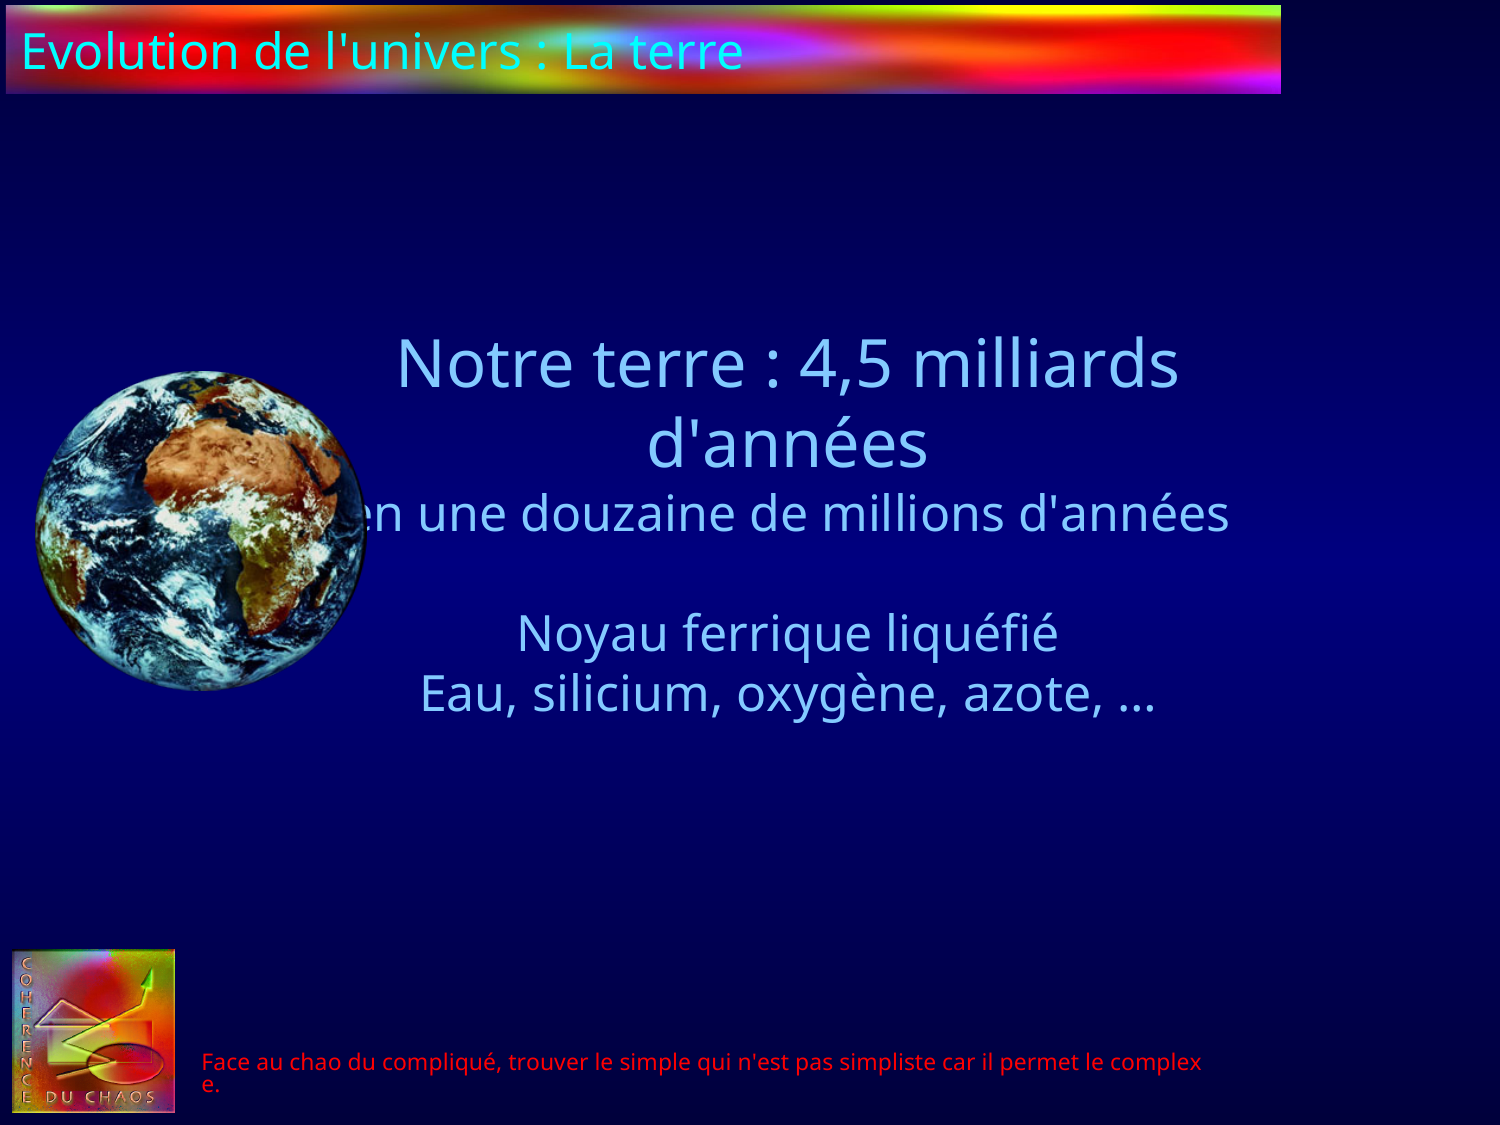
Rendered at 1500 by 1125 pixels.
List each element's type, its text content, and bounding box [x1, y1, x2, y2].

picture [12, 949, 175, 1113]
text_box Notre terre : 4,5 milliards d'années en une douzaine de millions d'années Noyau ferrique liquéfié Eau, silicium, oxygène, azote, … [330, 313, 1394, 709]
title Evolution de l'univers : La terre [5, 5, 1281, 94]
picture [35, 371, 367, 691]
